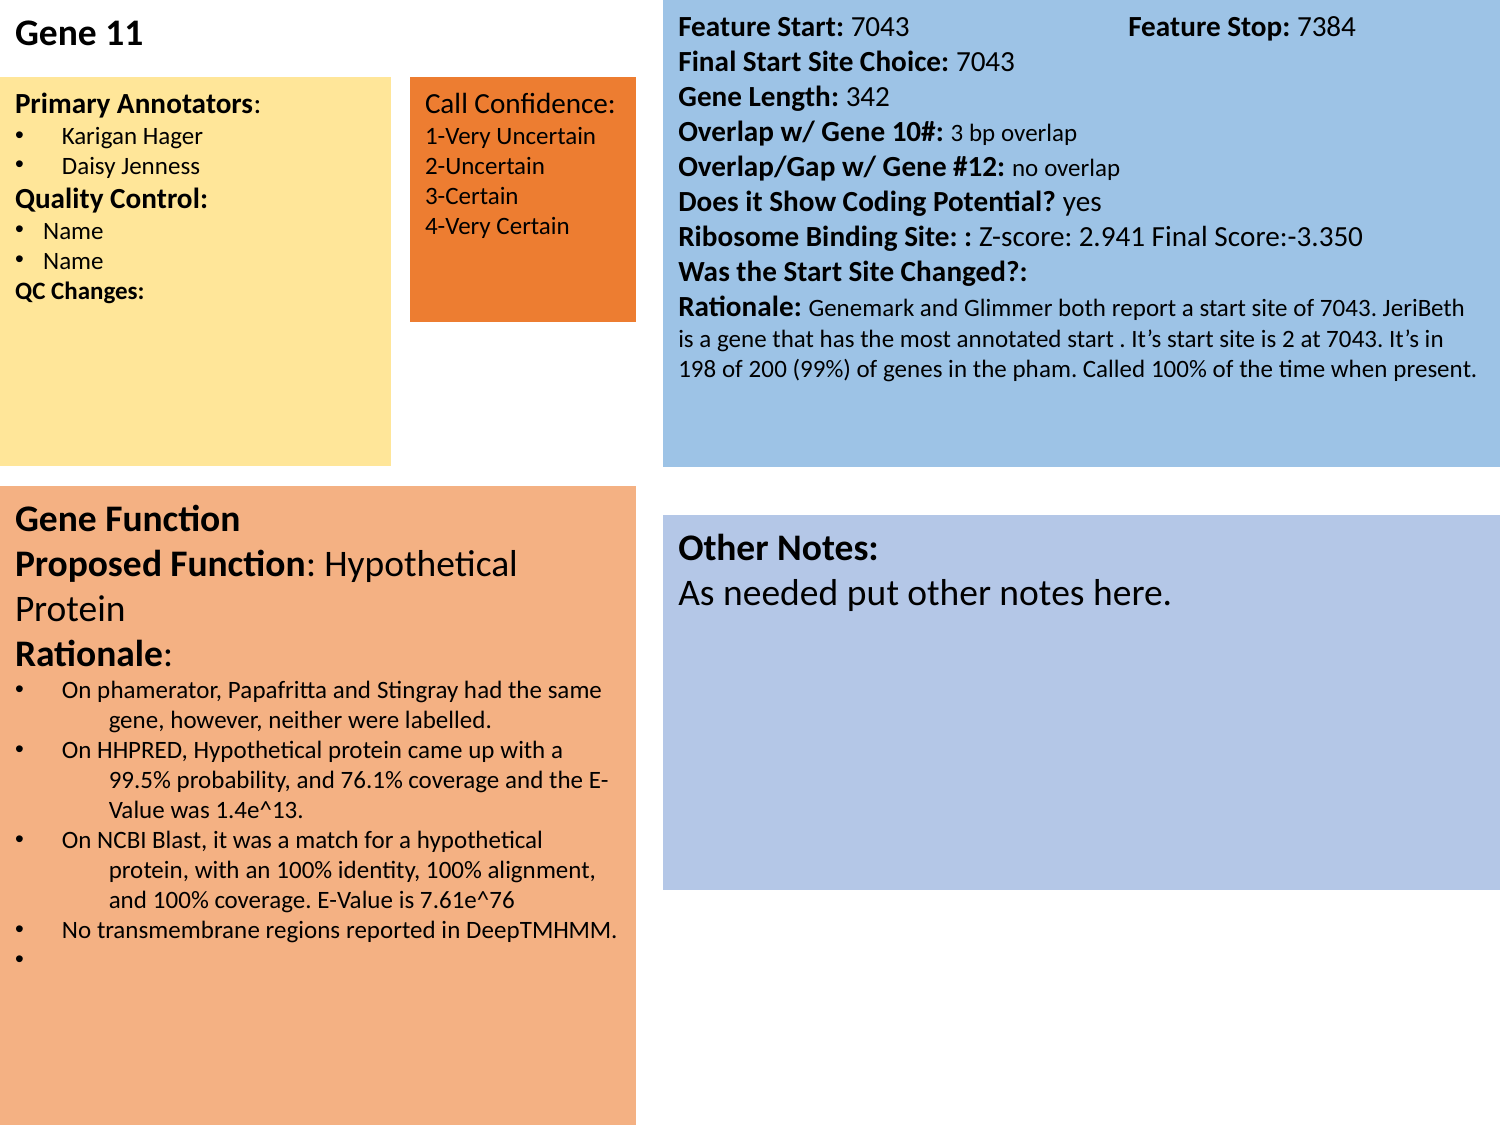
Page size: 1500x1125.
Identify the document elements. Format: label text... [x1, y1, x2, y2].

text_box Gene 11 [0, 0, 160, 61]
text_box Primary Annotators: Karigan Hager Daisy Jenness Quality Control: Name Name QC Changes: [0, 77, 391, 466]
text_box Call Confidence: 1-Very Uncertain 2-Uncertain 3-Certain 4-Very Certain [410, 77, 636, 322]
text_box Gene Function Proposed Function: Hypothetical Protein Rationale: On phamerator, Papafritta and Stingray had the same gene, however, neither were labelled. On HHPRED, Hypothetical protein came up with a 99.5% probability, and 76.1% coverage and the E-Value was 1.4e^13. On NCBI Blast, it was a match for a hypothetical protein, with an 100% identity, 100% alignment, and 100% coverage. E-Value is 7.61e^76 No transmembrane regions reported in DeepTMHMM. [0, 486, 636, 1125]
text_box Feature Start: 7043 Feature Stop: 7384 Final Start Site Choice: 7043 Gene Length: 342 Overlap w/ Gene 10#: 3 bp overlap Overlap/Gap w/ Gene #12: no overlap Does it Show Coding Potential? yes Ribosome Binding Site: : Z-score: 2.941 Final Score:-3.350 Was the Start Site Changed?: Rationale: Genemark and Glimmer both report a start site of 7043. JeriBeth is a gene that has the most annotated start . It’s start site is 2 at 7043. It’s in 198 of 200 (99%) of genes in the pham. Called 100% of the time when present. [663, 0, 1500, 467]
text_box Other Notes: As needed put other notes here. [663, 515, 1500, 890]
